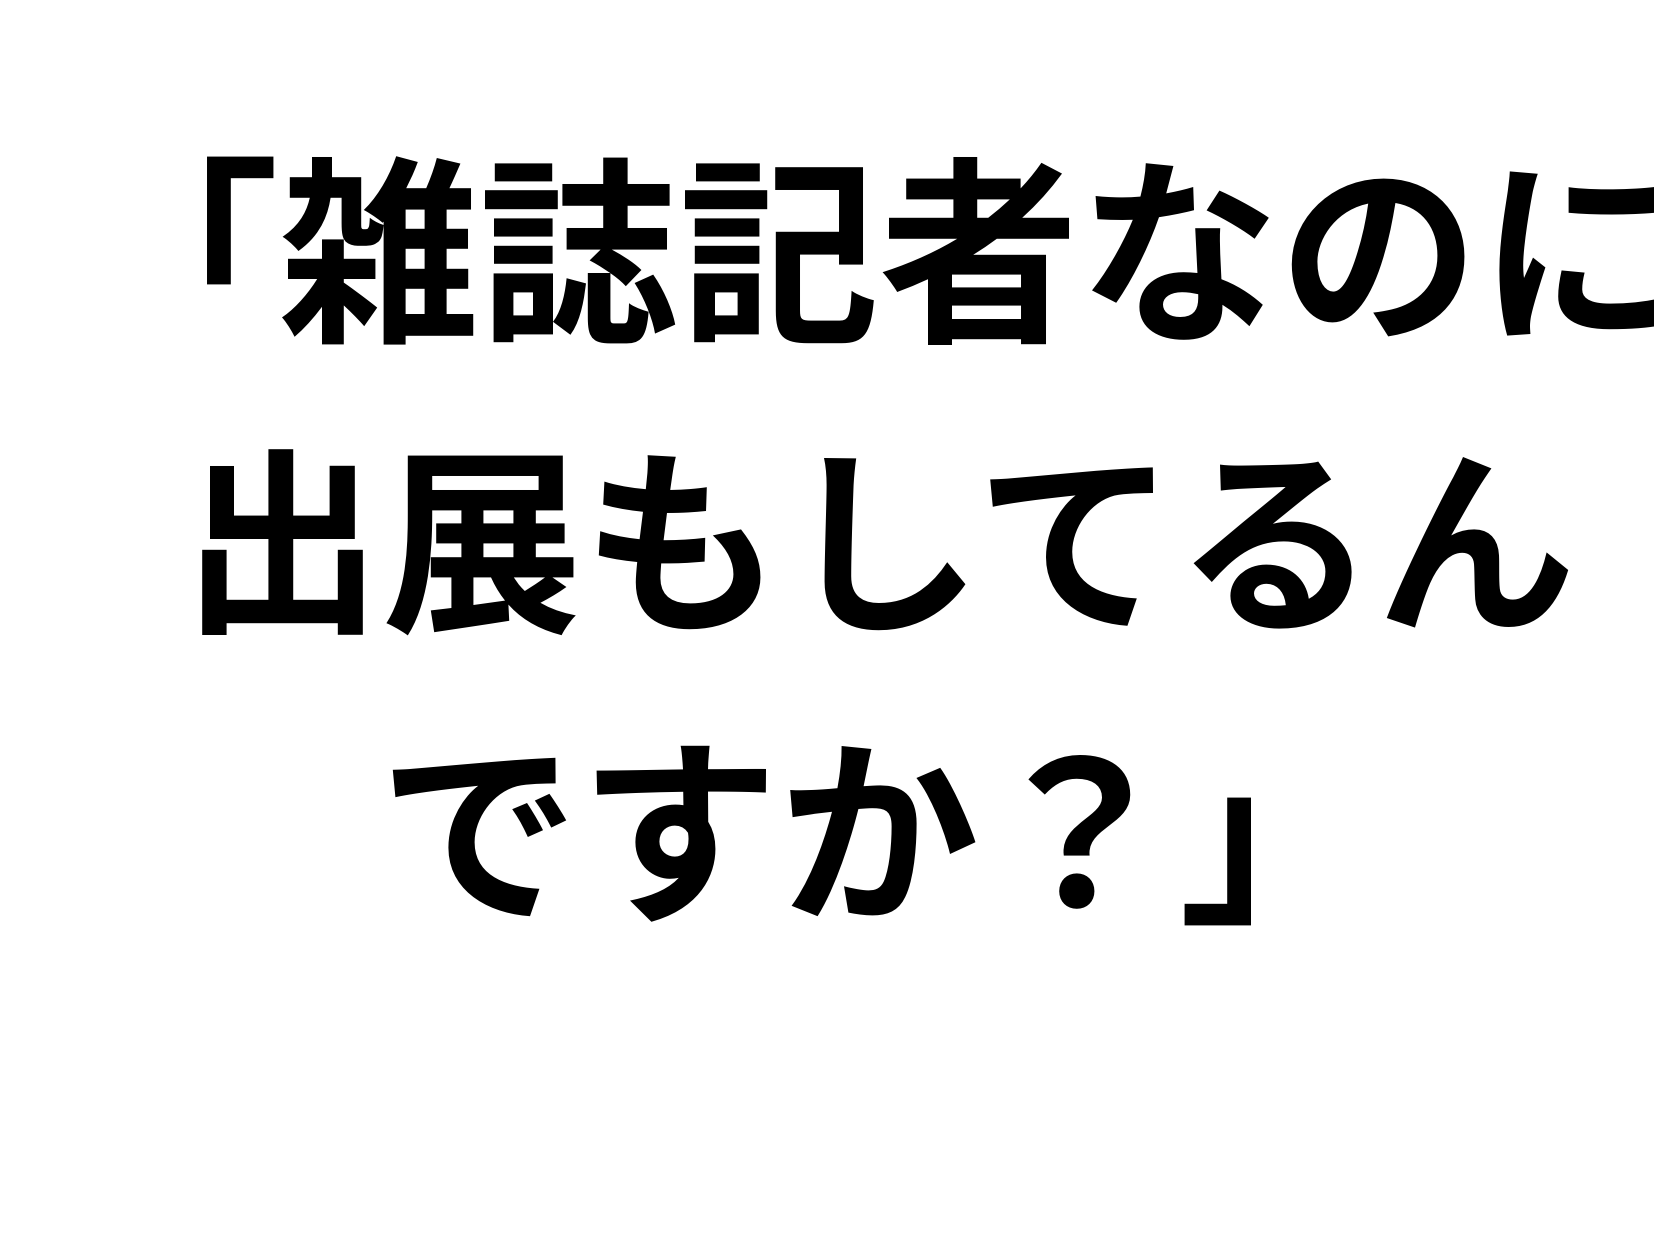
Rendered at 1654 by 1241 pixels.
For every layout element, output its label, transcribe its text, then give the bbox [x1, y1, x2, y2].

text_box 「雑誌記者なのに 出展もしてるん ですか？」 [64, 88, 1565, 705]
